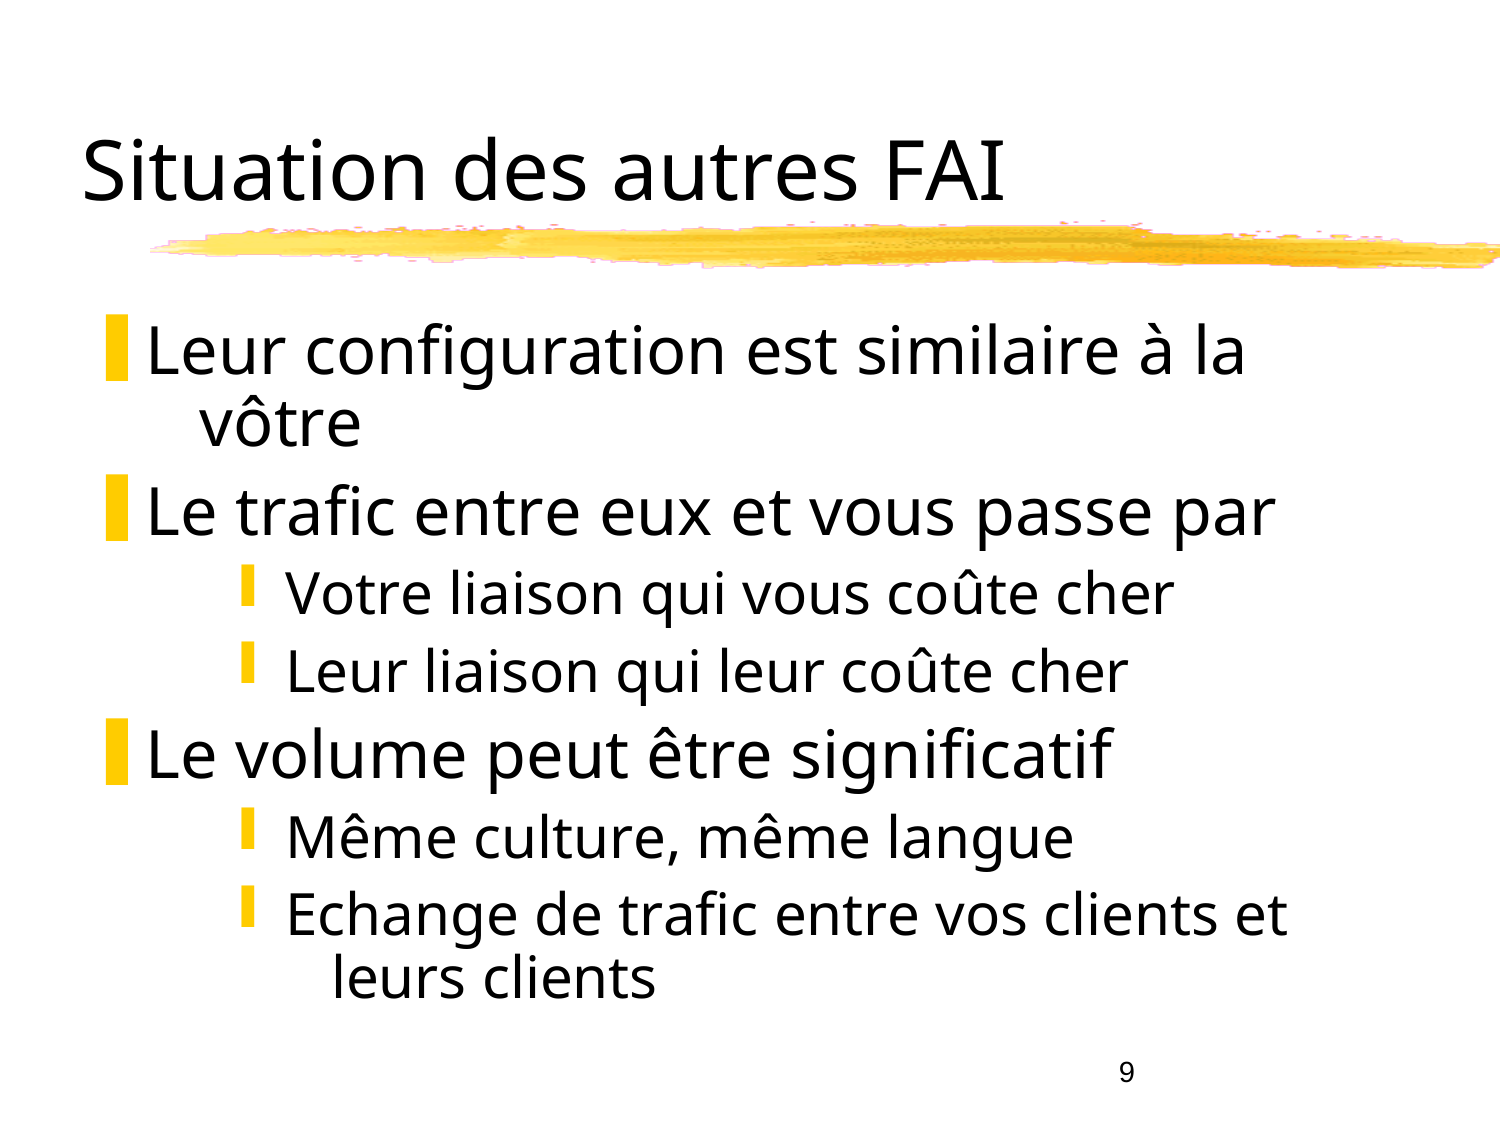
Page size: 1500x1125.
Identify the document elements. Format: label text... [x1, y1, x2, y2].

list Leur configuration est similaire à la vôtre Le trafic entre eux et vous passe par Votre liaison qui vous coûte cher Leur liaison qui leur coûte cher Le volume peut être significatif Même culture, même langue Echange de trafic entre vos clients et leurs clients [75, 309, 1417, 1019]
title Situation des autres FAI [66, 37, 1342, 225]
text_box [1104, 1021, 1416, 1096]
